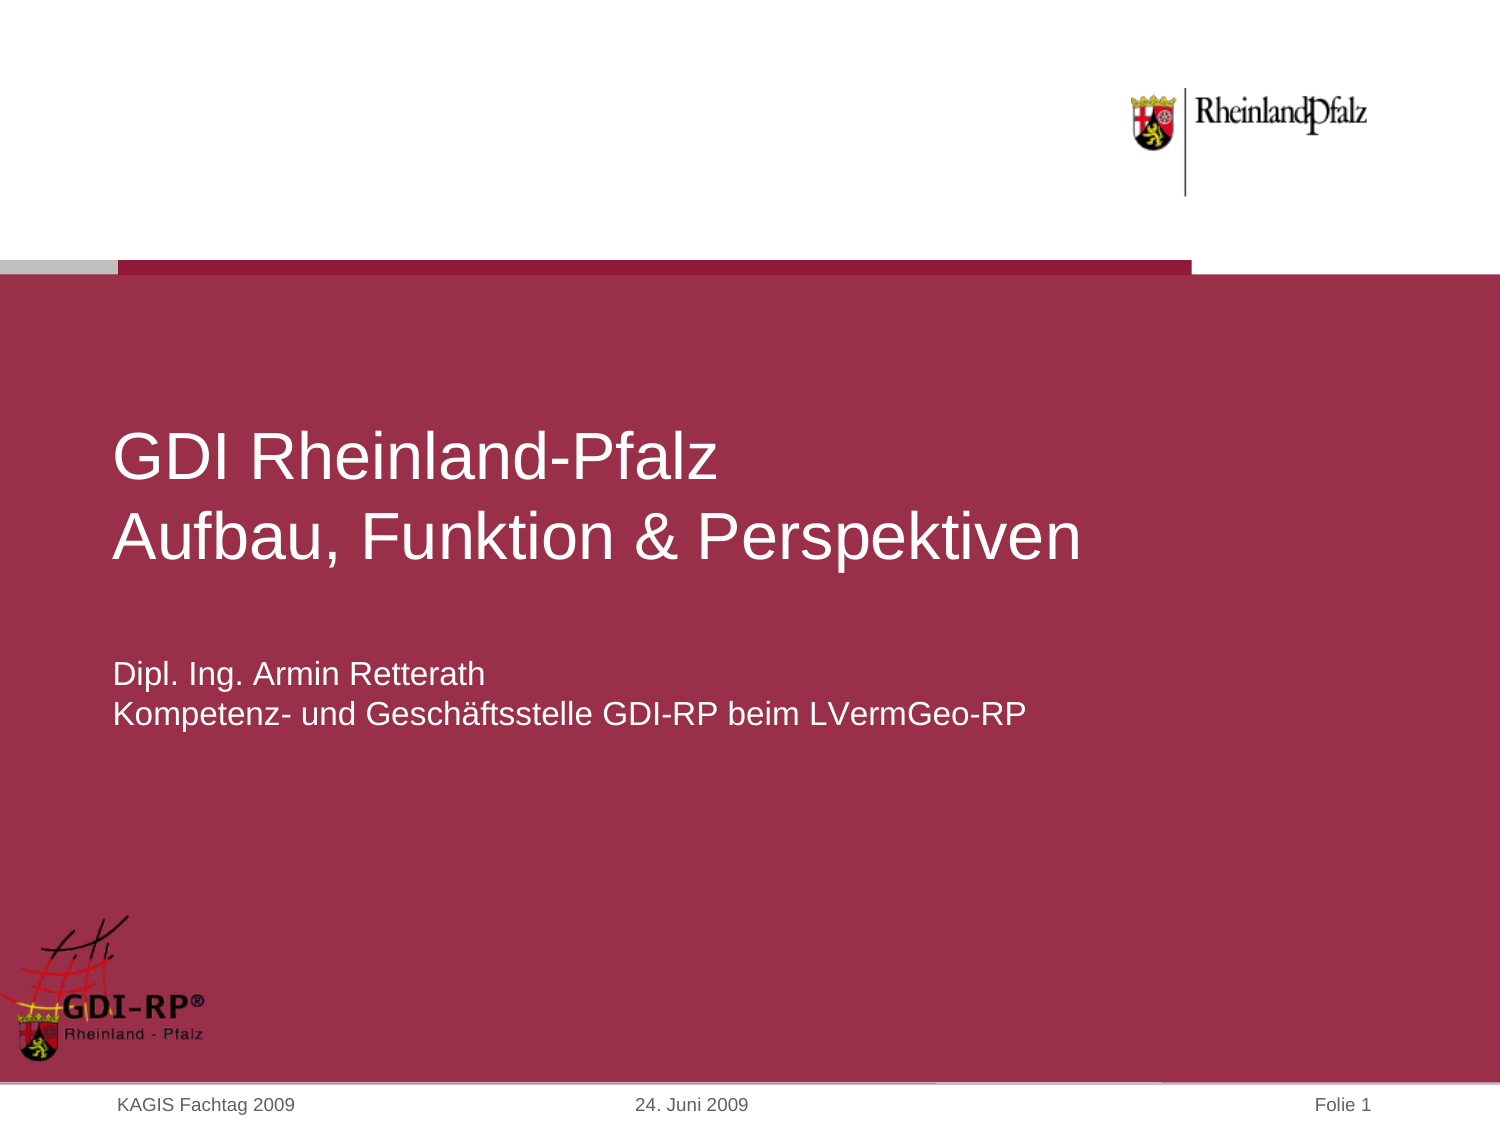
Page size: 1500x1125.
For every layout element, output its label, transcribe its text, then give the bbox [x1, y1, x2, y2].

picture [1131, 88, 1447, 198]
picture [0, 915, 207, 1063]
text_box GDI Rheinland-Pfalz Aufbau, Funktion & Perspektiven Dipl. Ing. Armin Retterath Kompetenz- und Geschäftsstelle GDI-RP beim LVermGeo-RP [112, 412, 1500, 772]
